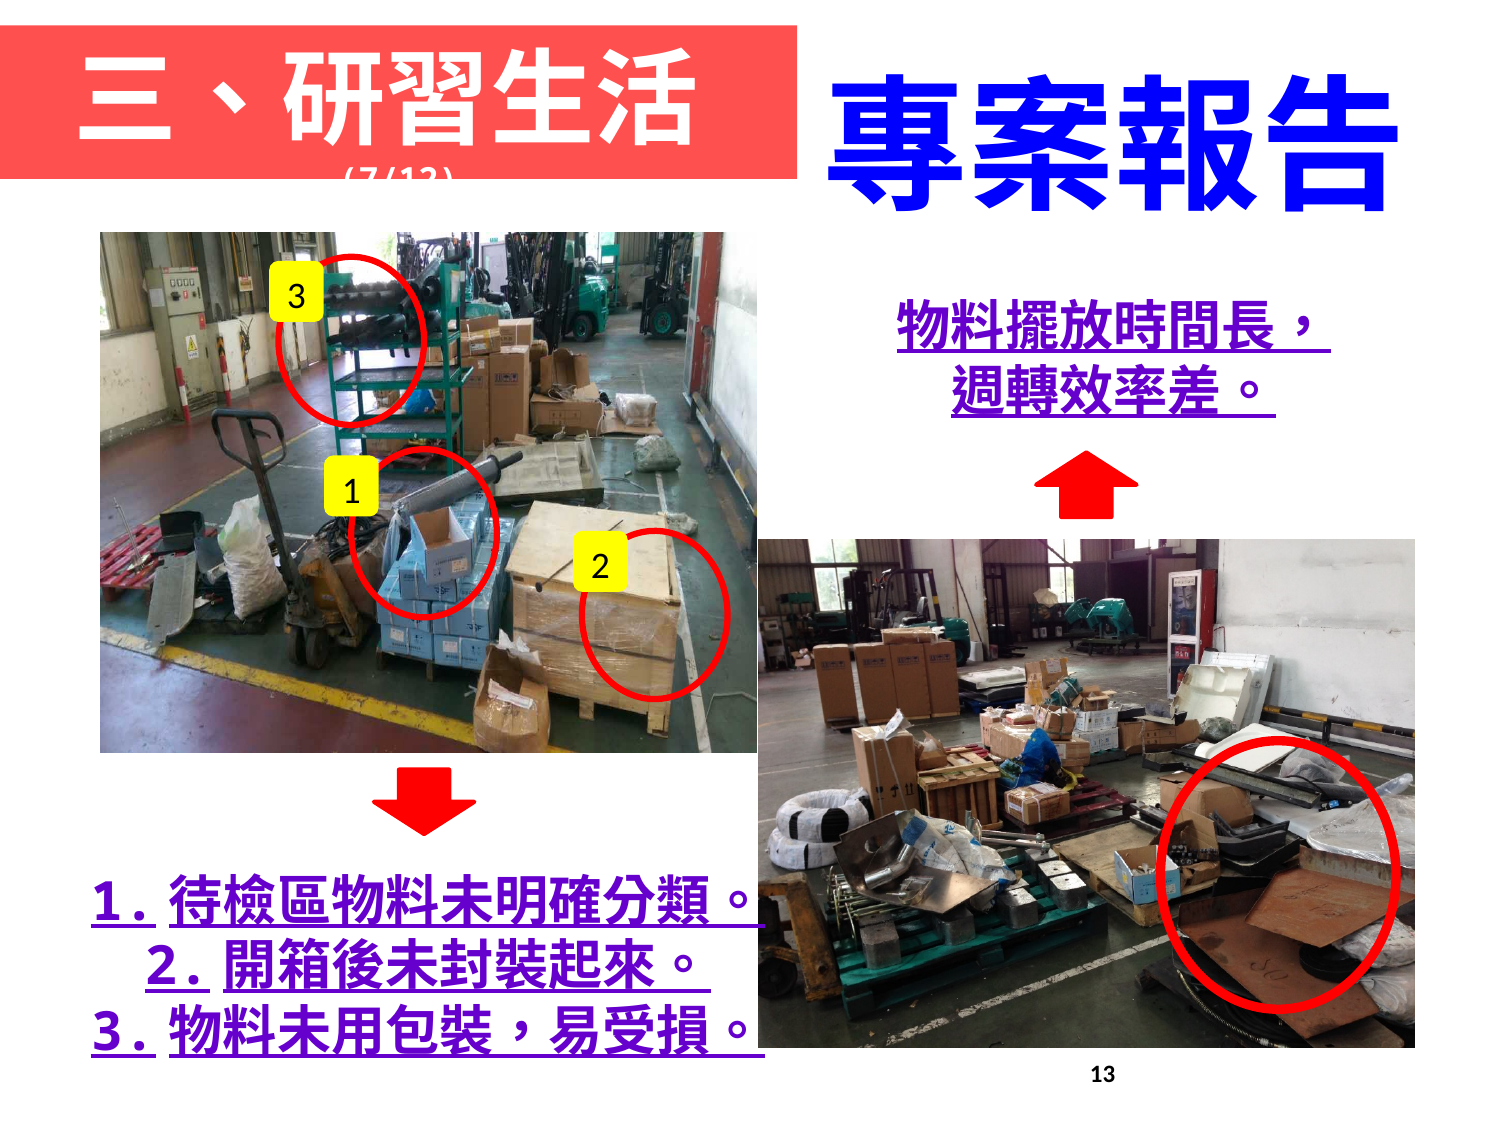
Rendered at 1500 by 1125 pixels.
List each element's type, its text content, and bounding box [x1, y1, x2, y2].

text_box 1 [324, 455, 379, 517]
text_box 物料擺放時間長， 週轉效率差。 [882, 283, 1346, 428]
text_box [1036, 452, 1137, 517]
text_box 13 [1074, 1042, 1426, 1103]
text_box 三、研習生活(7/12) [0, 25, 798, 179]
text_box 1.待檢區物料未明確分類。 2.開箱後未封裝起來。 3.物料未用包裝，易受損。 [53, 858, 803, 1068]
text_box 3 [269, 260, 324, 322]
title 專案報告 [75, 45, 1426, 233]
text_box [373, 769, 475, 835]
picture [758, 539, 1415, 1048]
text_box 2 [573, 530, 628, 592]
picture [100, 232, 757, 753]
